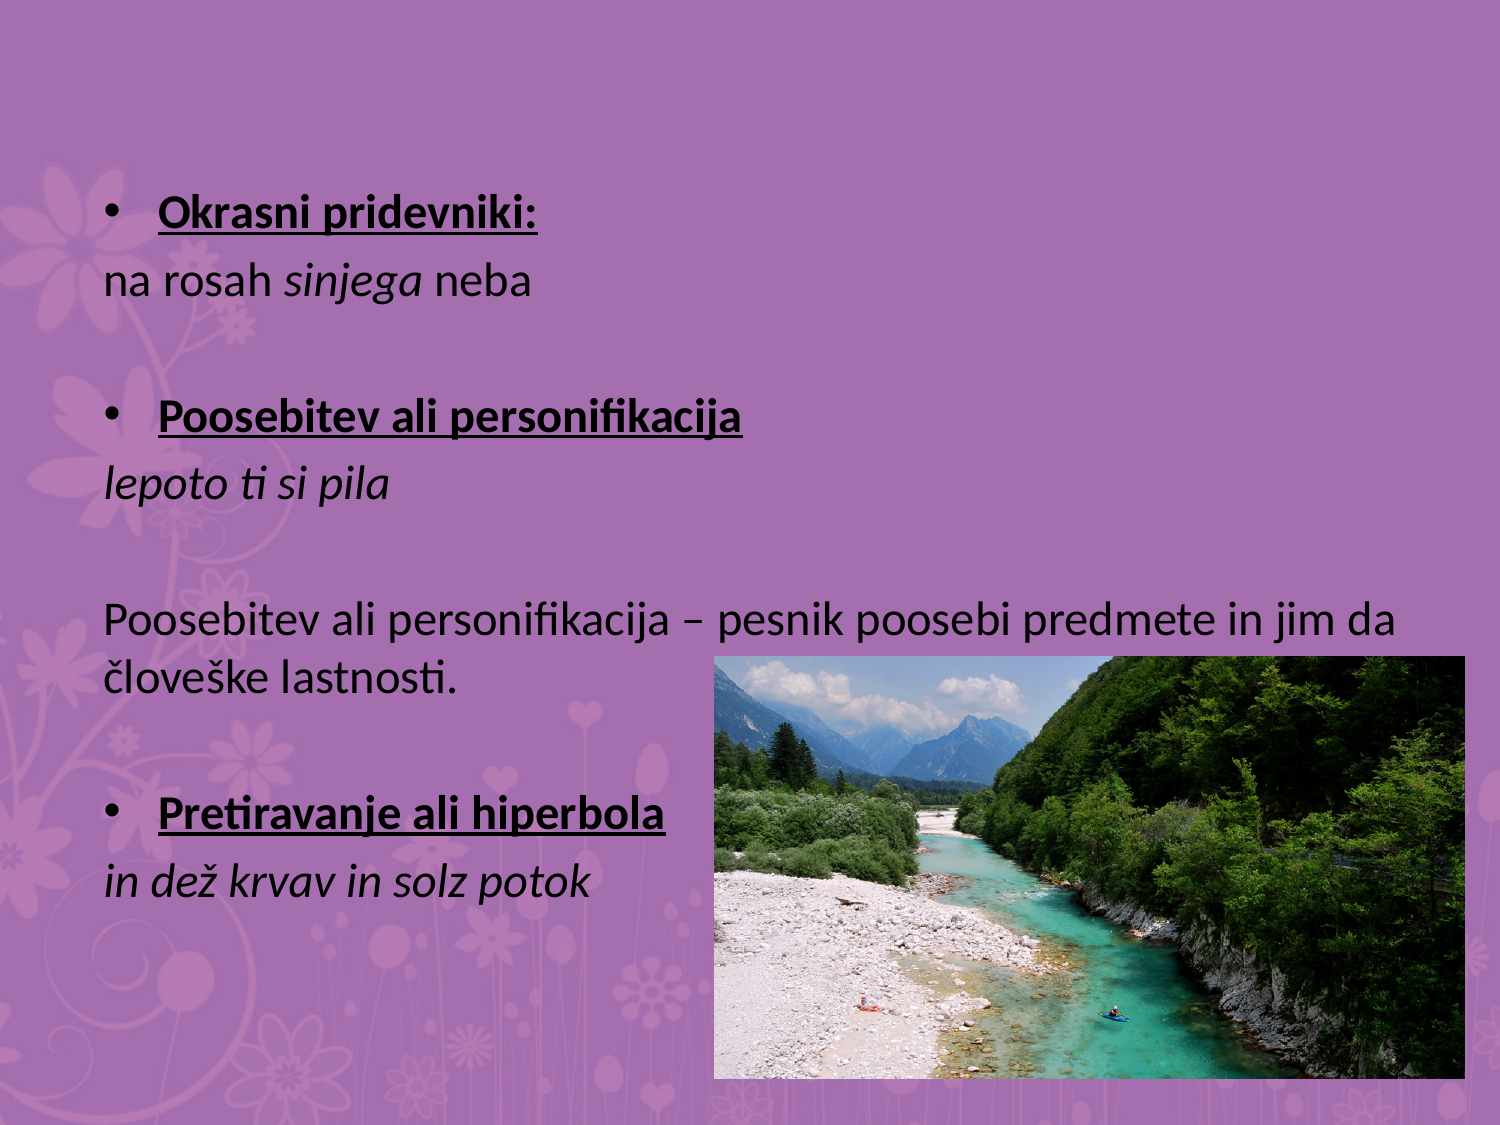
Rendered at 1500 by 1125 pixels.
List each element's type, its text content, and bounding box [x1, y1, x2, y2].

list Okrasni pridevniki: na rosah sinjega neba Poosebitev ali personifikacija lepoto ti si pila Poosebitev ali personifikacija – pesnik poosebi predmete in jim da človeške lastnosti. Pretiravanje ali hiperbola in dež krvav in solz potok [88, 172, 1439, 916]
picture [0, 0, 1500, 1125]
